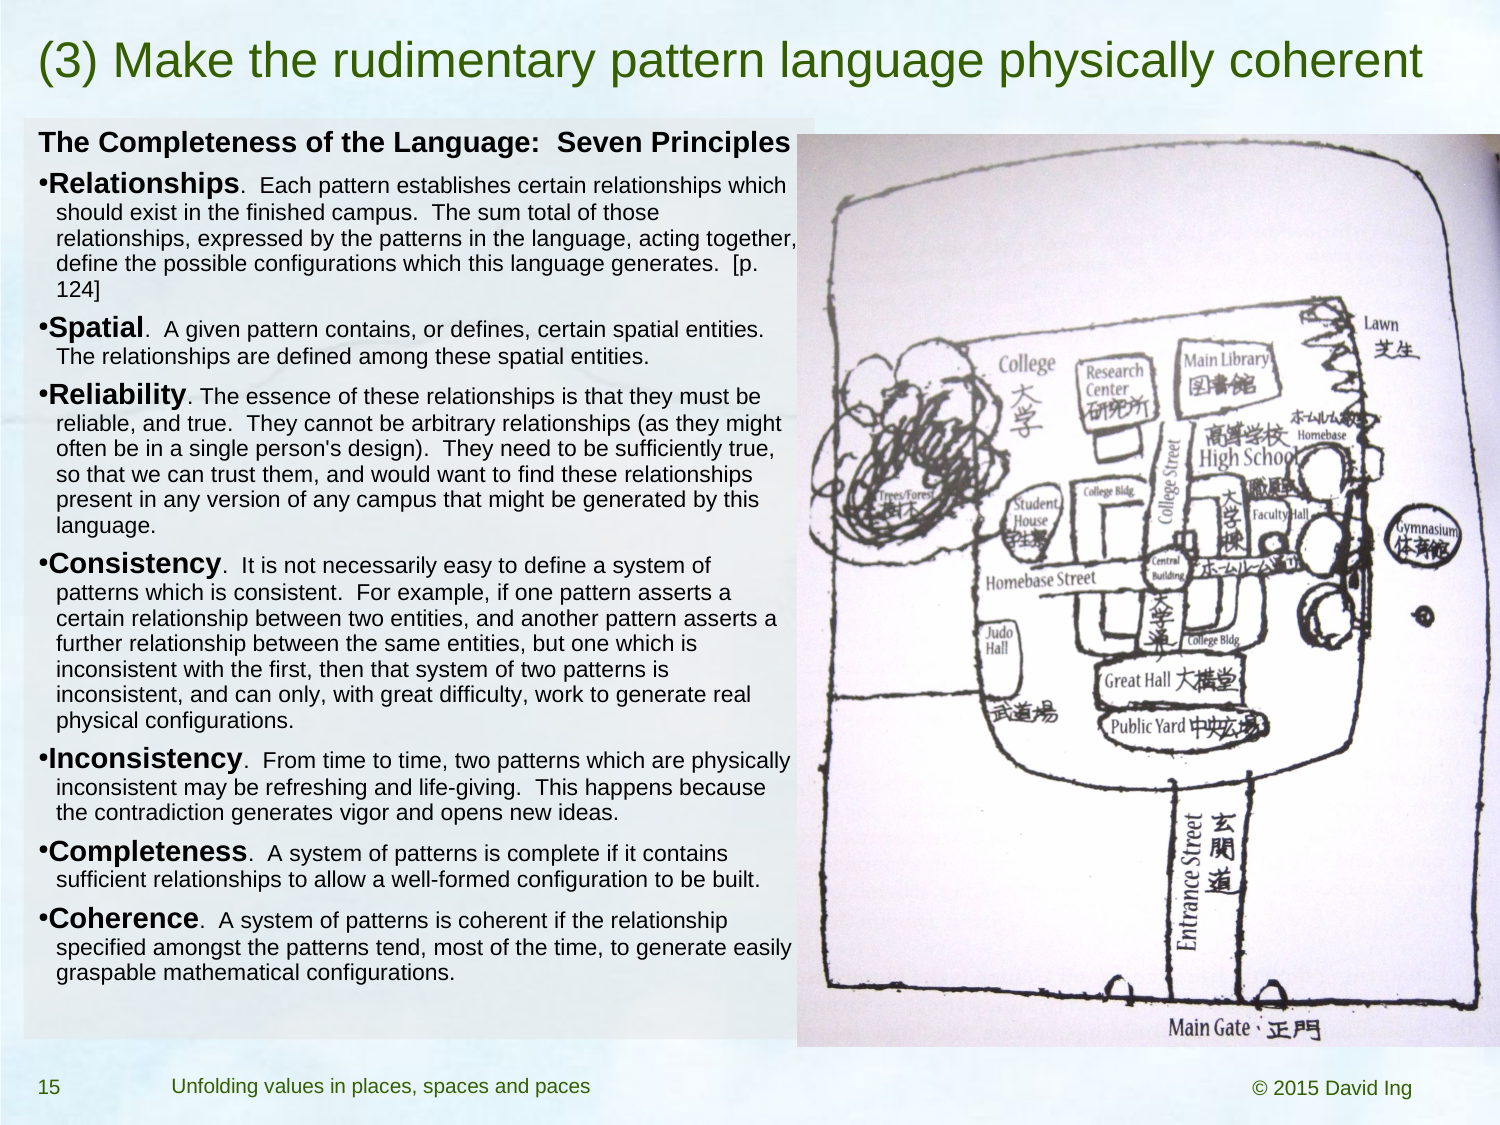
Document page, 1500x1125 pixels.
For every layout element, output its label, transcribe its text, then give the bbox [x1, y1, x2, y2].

title (3) Make the rudimentary pattern language physically coherent [37, 37, 1463, 134]
picture [0, 0, 1500, 1125]
text_box The Completeness of the Language: Seven Principles Relationships. Each pattern establishes certain relationships which should exist in the finished campus. The sum total of those relationships, expressed by the patterns in the language, acting together, define the possible configurations which this language generates. [p. 124] Spatial. A given pattern contains, or defines, certain spatial entities. The relationships are defined among these spatial entities. Reliability. The essence of these relationships is that they must be reliable, and true. They cannot be arbitrary relationships (as they might often be in a single person's design). They need to be sufficiently true, so that we can trust them, and would want to find these relationships present in any version of any campus that might be generated by this language. Consistency. It is not necessarily easy to define a system of patterns which is consistent. For example, if one pattern asserts a certain relationship between two entities, and another pattern asserts a further relationship between the same entities, but one which is inconsistent with the first, then that system of two patterns is inconsistent, and can only, with great difficulty, work to generate real physical configurations. Inconsistency. From time to time, two patterns which are physically inconsistent may be refreshing and life-giving. This happens because the contradiction generates vigor and opens new ideas. Completeness. A system of patterns is complete if it contains sufficient relationships to allow a well-formed configuration to be built. Coherence. A system of patterns is coherent if the relationship specified amongst the patterns tend, most of the time, to generate easily graspable mathematical configurations. [23, 118, 815, 1040]
